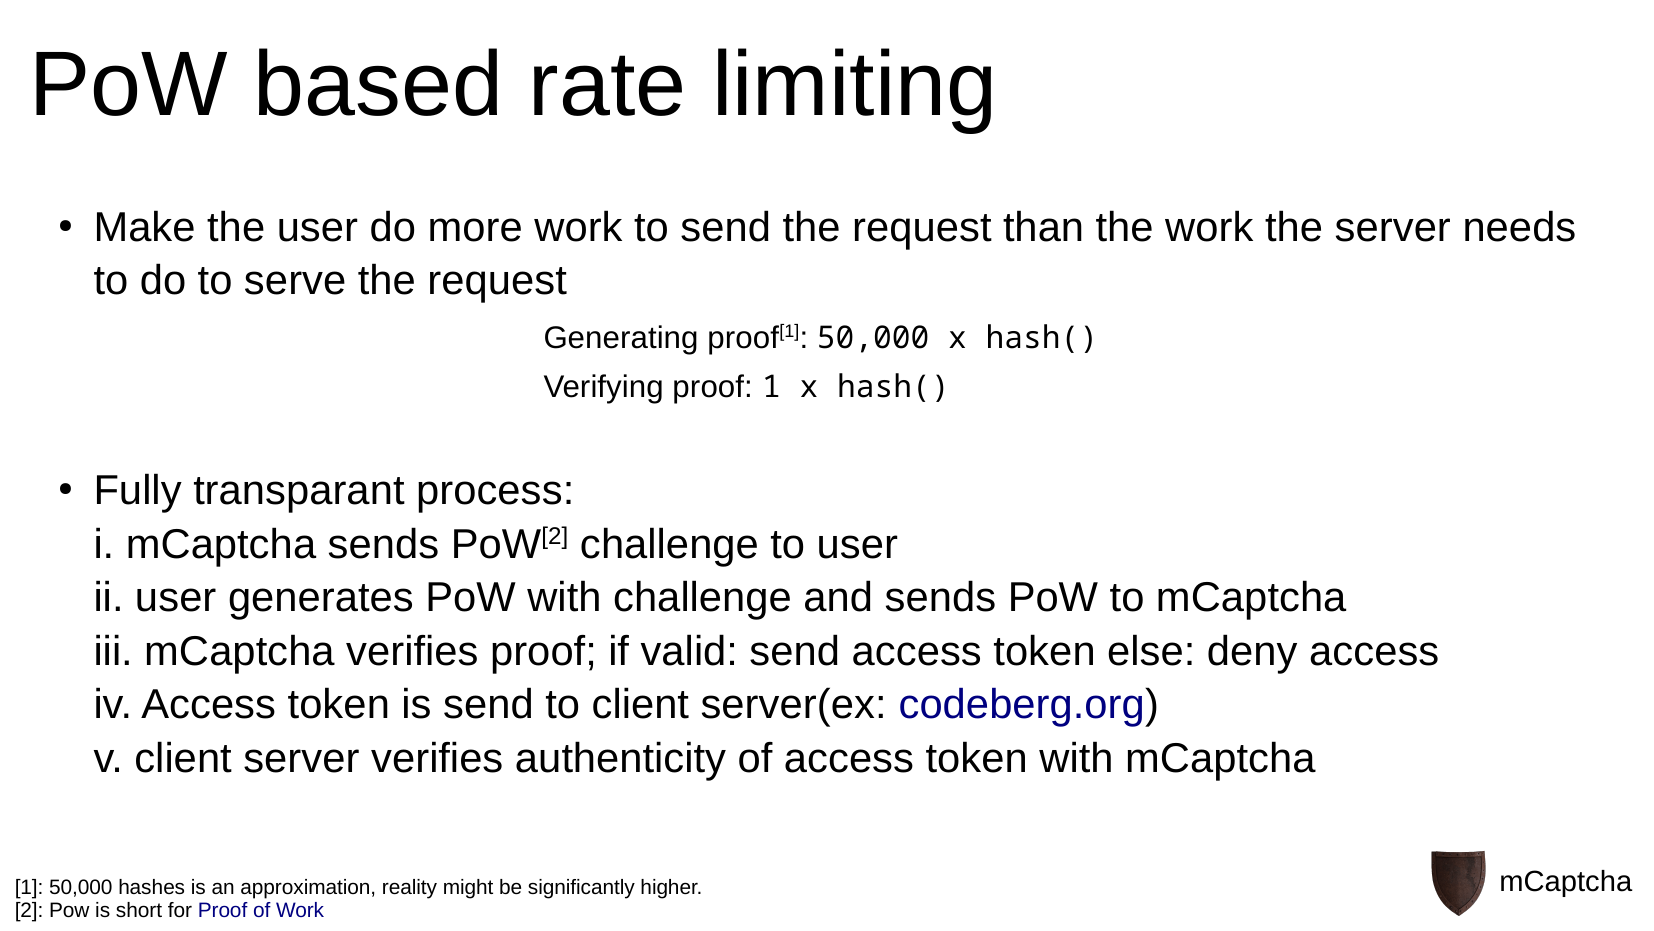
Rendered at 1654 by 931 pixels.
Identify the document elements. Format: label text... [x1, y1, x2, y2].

text_box [1]: 50,000 hashes is an approximation, reality might be significantly higher. [2]: Pow is short for Proof of Work [0, 868, 826, 930]
picture [1425, 846, 1493, 918]
subtitle Make the user do more work to send the request than the work the server needs to do to serve the request Generating proof[1]: 50,000 x hash() Verifying proof: 1 x hash() Fully transparant process: i. mCaptcha sends PoW[2] challenge to user ii. user generates PoW with challenge and sends PoW to mCaptcha iii. mCaptcha verifies proof; if valid: send access token else: deny access iv. Access token is send to client server(ex: codeberg.org) v. client server verifies authenticity of access token with mCaptcha [58, 201, 1596, 776]
title PoW based rate limiting [29, 0, 1193, 254]
text_box mCaptcha [1484, 857, 1654, 906]
